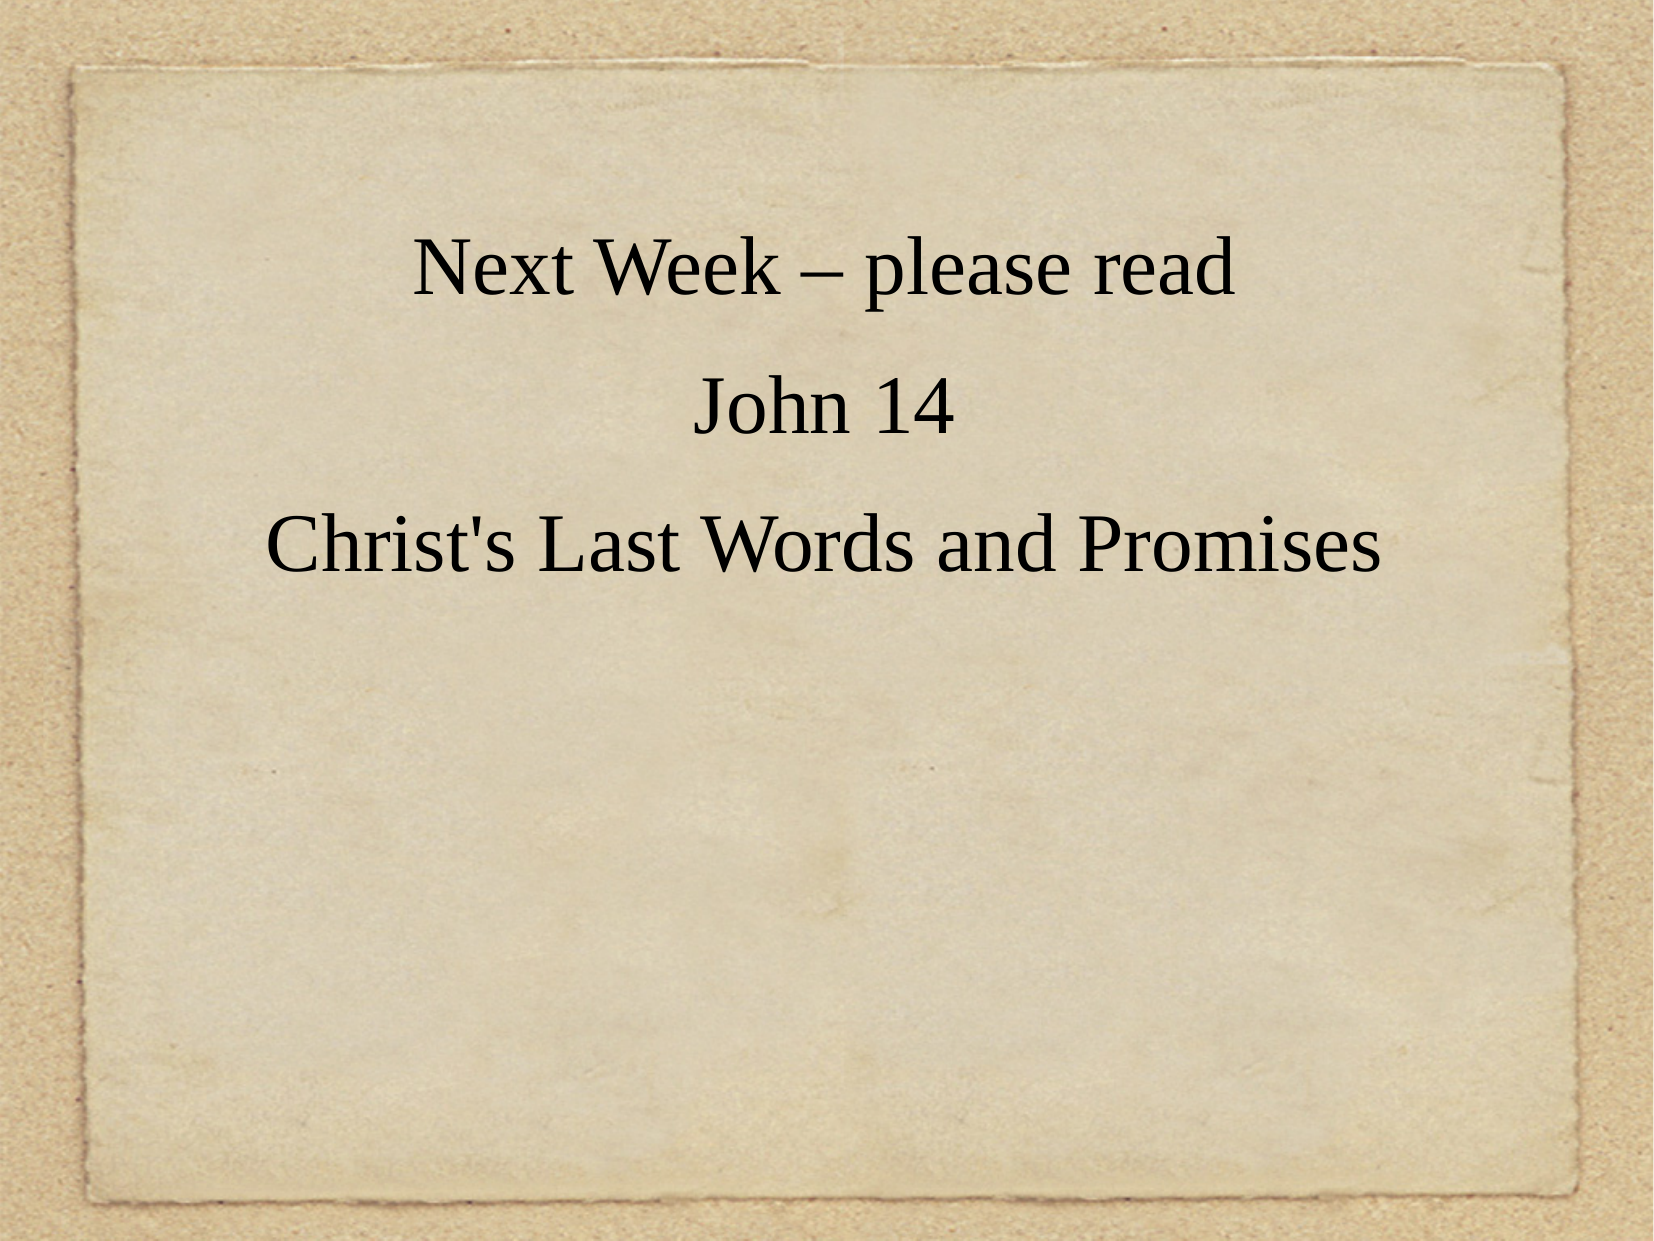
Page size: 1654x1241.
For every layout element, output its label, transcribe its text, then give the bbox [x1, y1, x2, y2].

picture [0, 0, 1654, 1241]
text_box Next Week – please read John 14 Christ's Last Words and Promises [75, 75, 1576, 1201]
